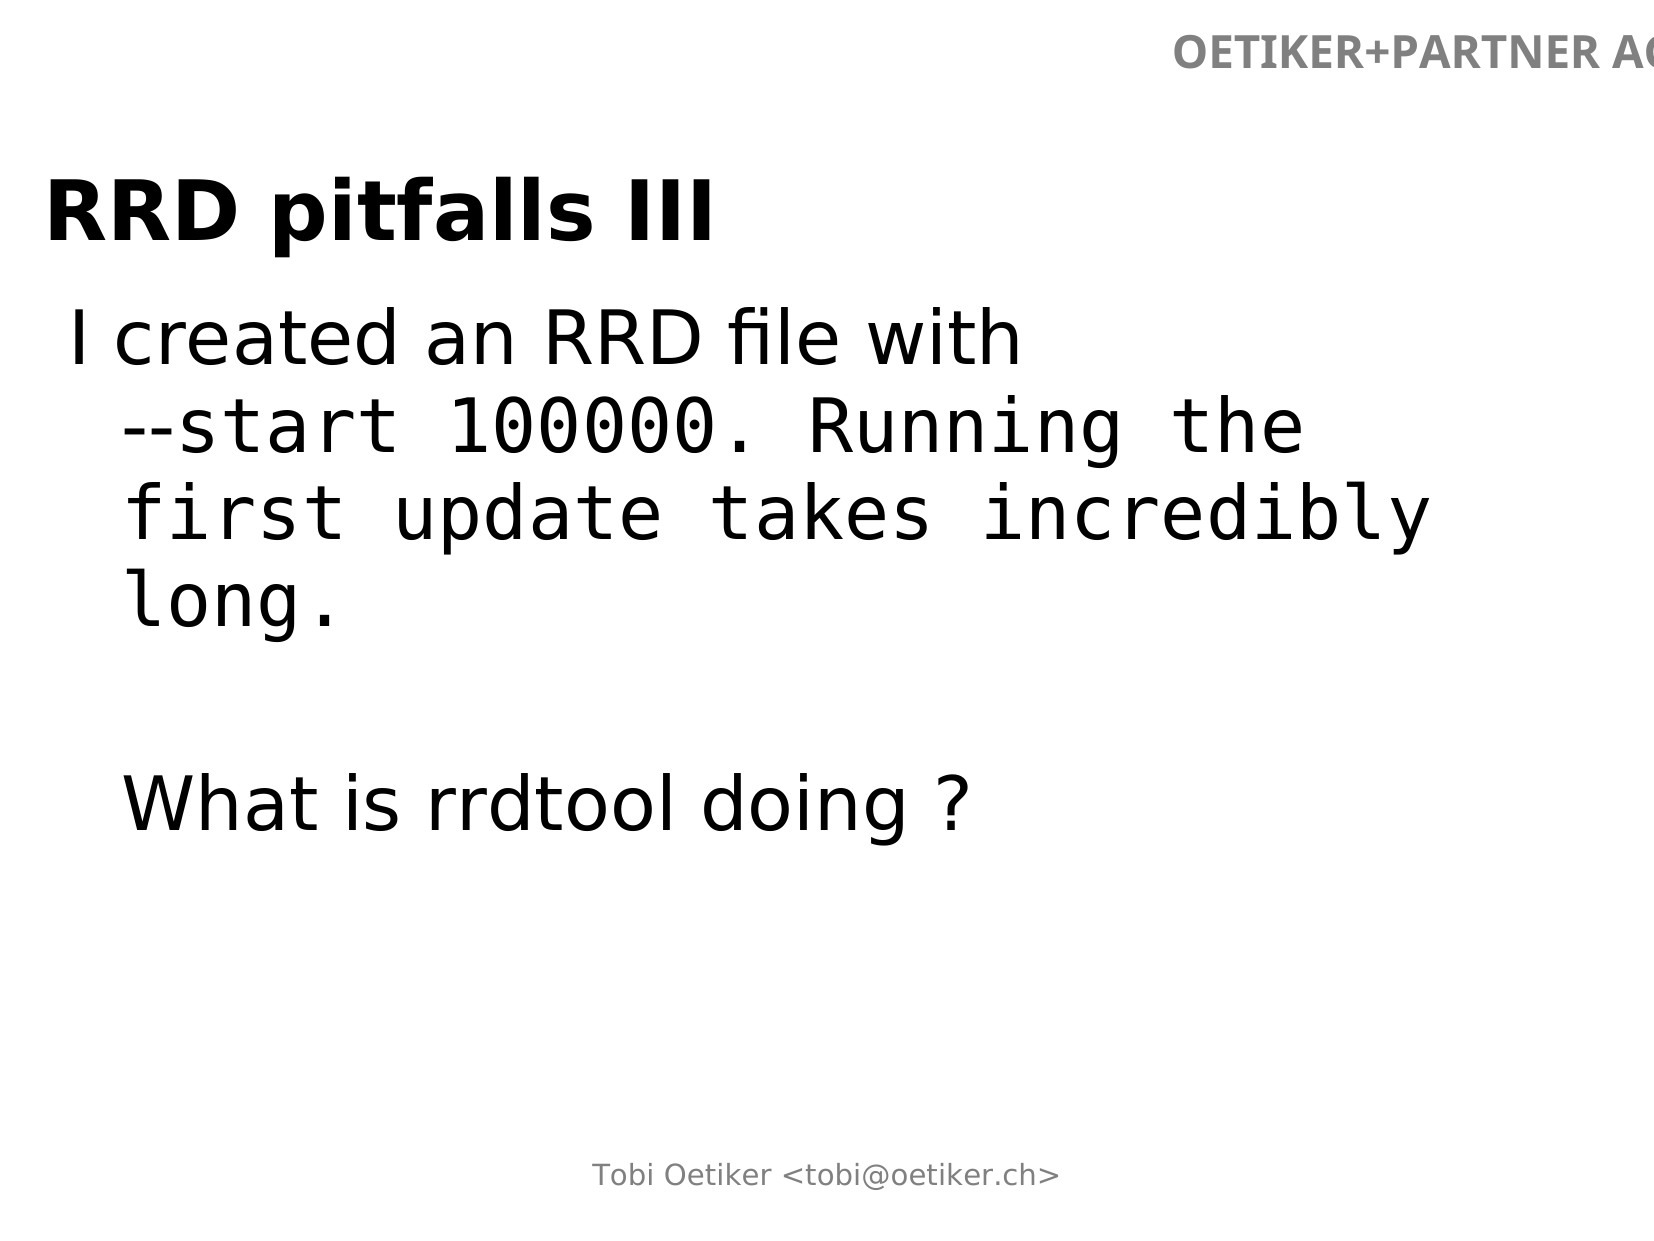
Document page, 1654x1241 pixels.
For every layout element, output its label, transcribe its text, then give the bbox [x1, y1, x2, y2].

title RRD pitfalls III [43, 137, 1581, 287]
list I created an RRD file with --start 100000. Running the first update takes incredibly long. What is rrdtool doing ? [50, 295, 1571, 1099]
